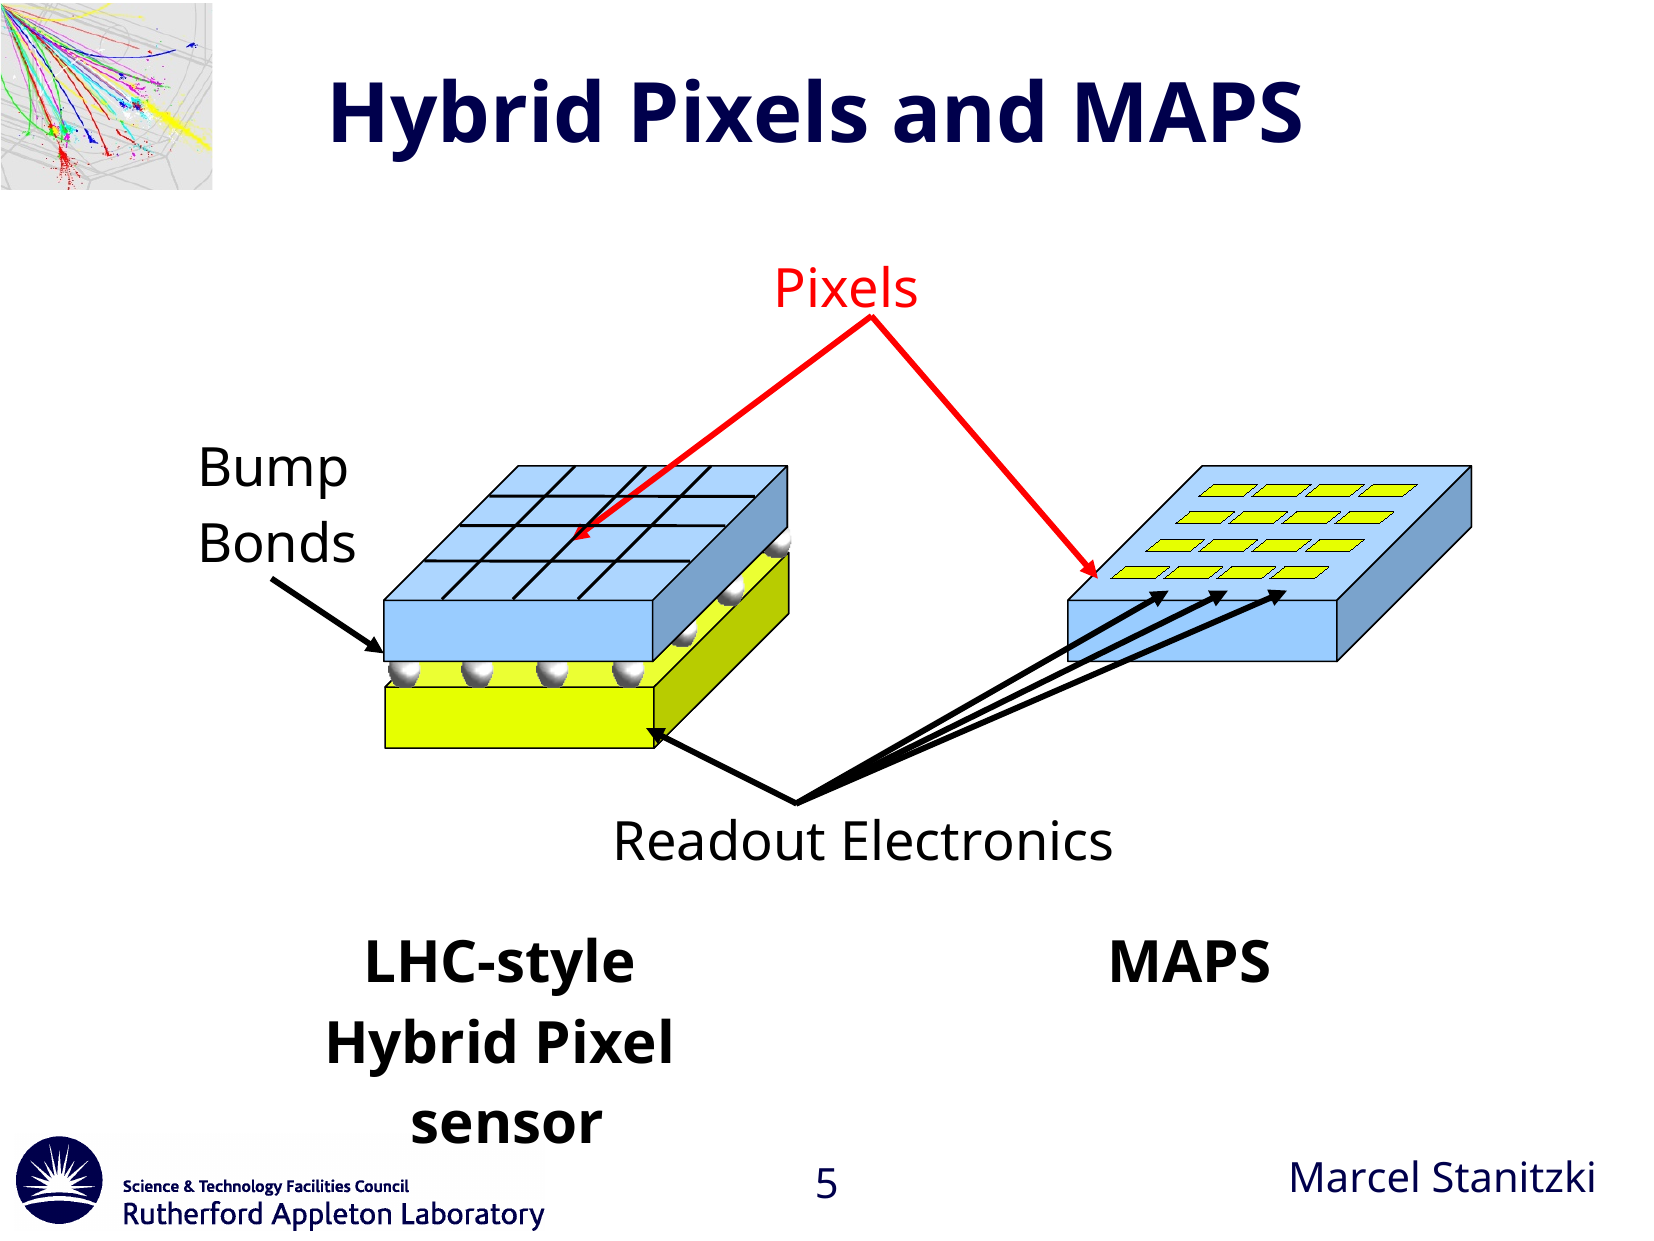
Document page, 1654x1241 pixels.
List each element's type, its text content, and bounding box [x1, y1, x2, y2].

text_box Readout Electronics [597, 793, 1165, 875]
text_box [1251, 539, 1312, 552]
picture [713, 564, 752, 630]
text_box [1198, 539, 1258, 552]
picture [589, 662, 652, 712]
text_box MAPS [1080, 909, 1314, 999]
text_box [1163, 566, 1223, 579]
text_box [1216, 566, 1276, 579]
text_box [1110, 566, 1170, 579]
text_box [1334, 511, 1394, 524]
text_box [1305, 539, 1365, 552]
text_box [1358, 484, 1418, 497]
text_box [1198, 484, 1258, 497]
text_box [1228, 511, 1288, 524]
text_box LHC-style Hybrid Pixel sensor [286, 909, 729, 1140]
text_box Bump Bonds [182, 420, 390, 567]
picture [14, 1133, 545, 1231]
picture [665, 611, 705, 671]
picture [388, 662, 428, 712]
text_box [383, 465, 788, 662]
picture [514, 662, 576, 712]
title Hybrid Pixels and MAPS [203, 5, 1451, 213]
text_box [1305, 484, 1365, 497]
picture [441, 662, 501, 712]
text_box [1133, 465, 1472, 662]
text_box [1145, 539, 1205, 552]
picture [0, 3, 213, 190]
text_box [1281, 511, 1341, 524]
text_box [1092, 601, 1253, 662]
text_box [1269, 566, 1329, 579]
text_box [1175, 511, 1235, 524]
picture [760, 503, 799, 582]
text_box [1251, 484, 1312, 497]
text_box [385, 581, 789, 749]
text_box Pixels [758, 240, 944, 322]
text_box [1067, 601, 1198, 662]
text_box [1067, 601, 1142, 644]
